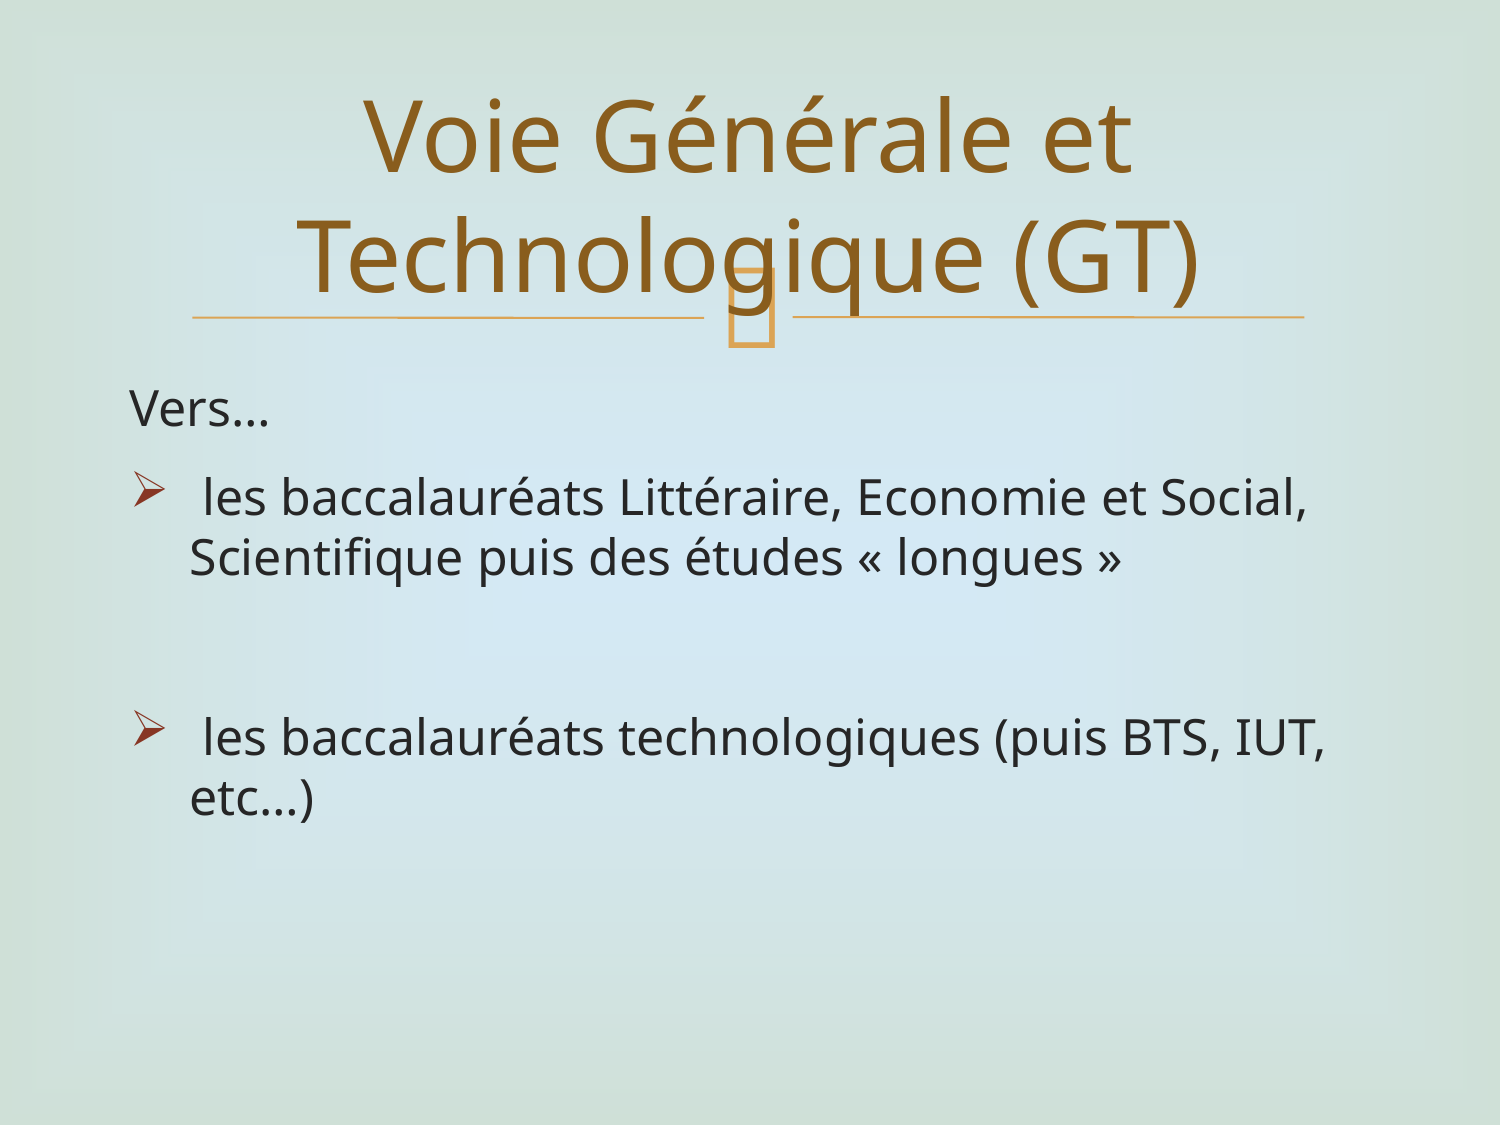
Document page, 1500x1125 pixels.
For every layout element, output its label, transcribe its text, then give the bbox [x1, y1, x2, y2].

list Vers… les baccalauréats Littéraire, Economie et Social, Scientifique puis des études « longues » les baccalauréats technologiques (puis BTS, IUT, etc…) [114, 368, 1386, 1005]
title Voie Générale et Technologique (GT) [112, 93, 1386, 291]
